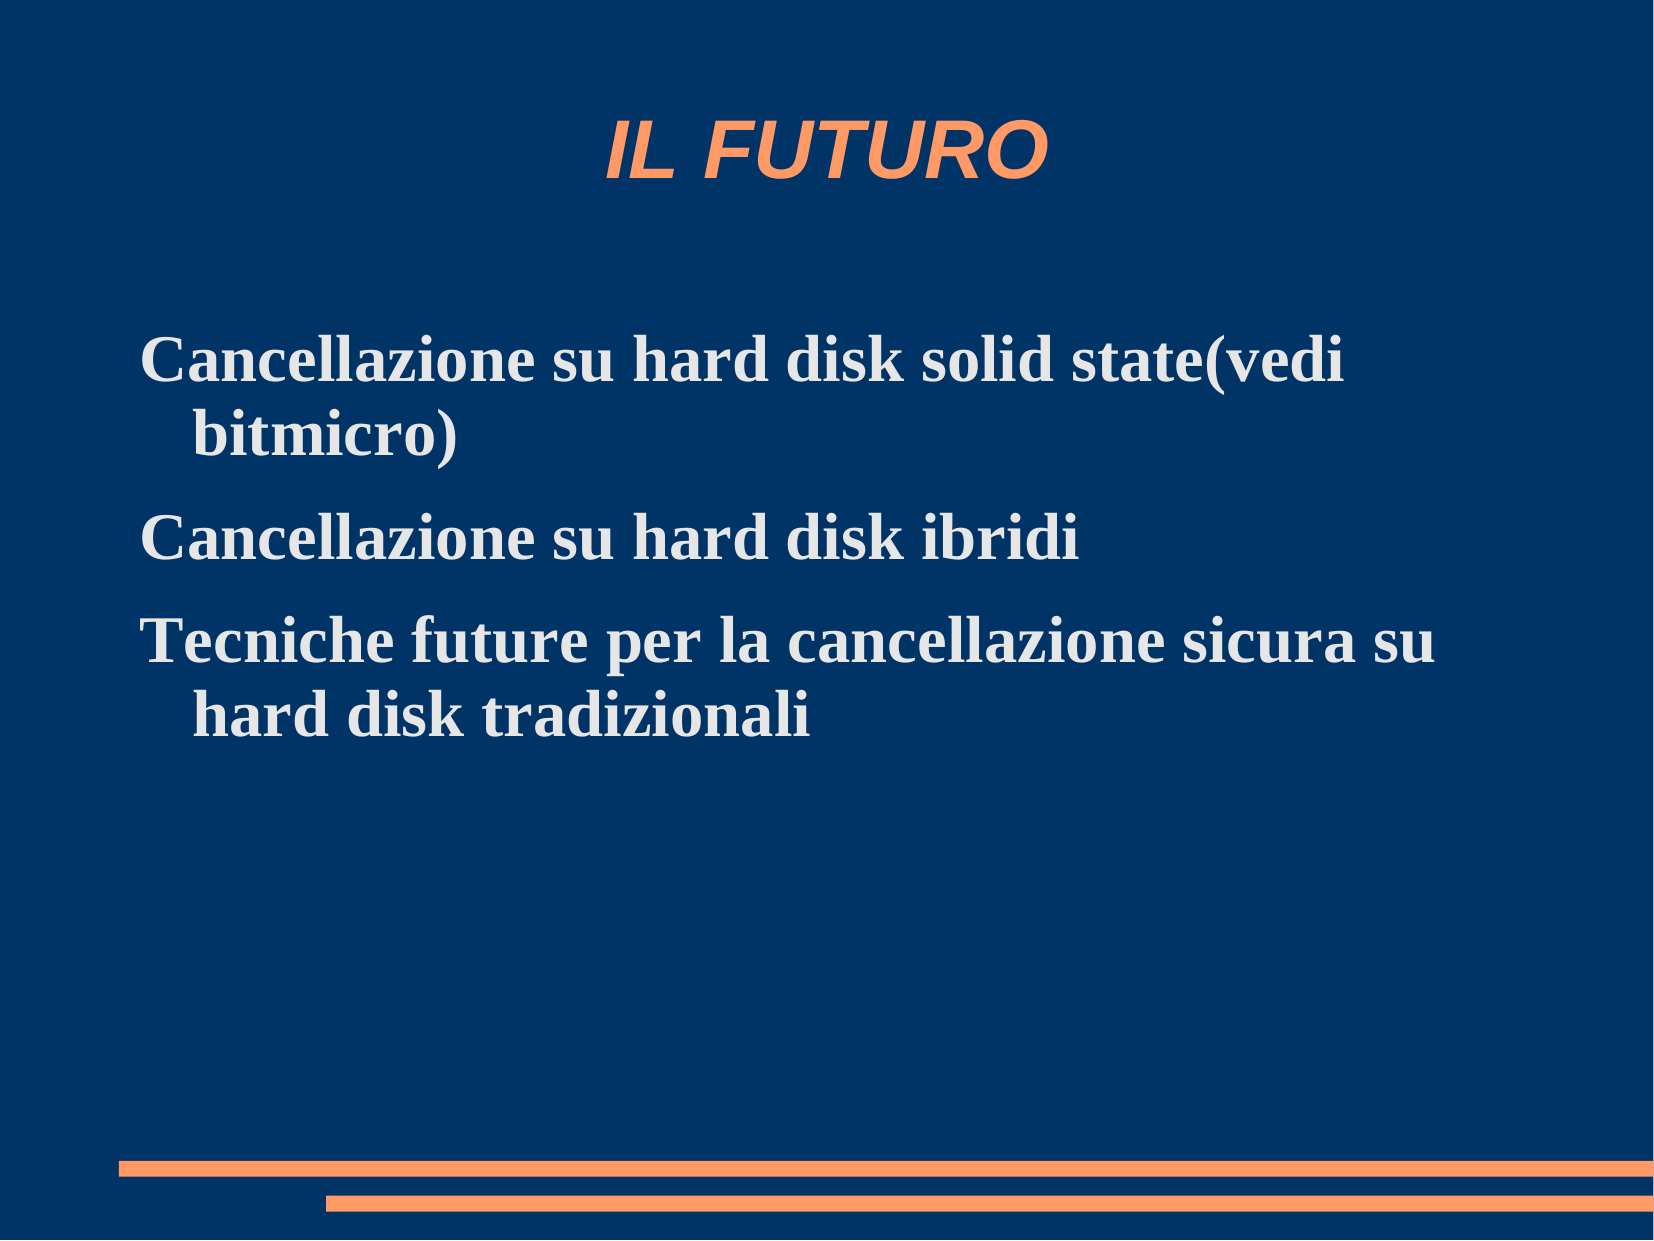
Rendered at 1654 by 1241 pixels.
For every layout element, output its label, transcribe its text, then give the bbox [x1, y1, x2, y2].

list Cancellazione su hard disk solid state(vedi bitmicro) Cancellazione su hard disk ibridi Tecniche future per la cancellazione sicura su hard disk tradizionali [121, 322, 1561, 1118]
title IL FUTURO [121, 53, 1534, 246]
